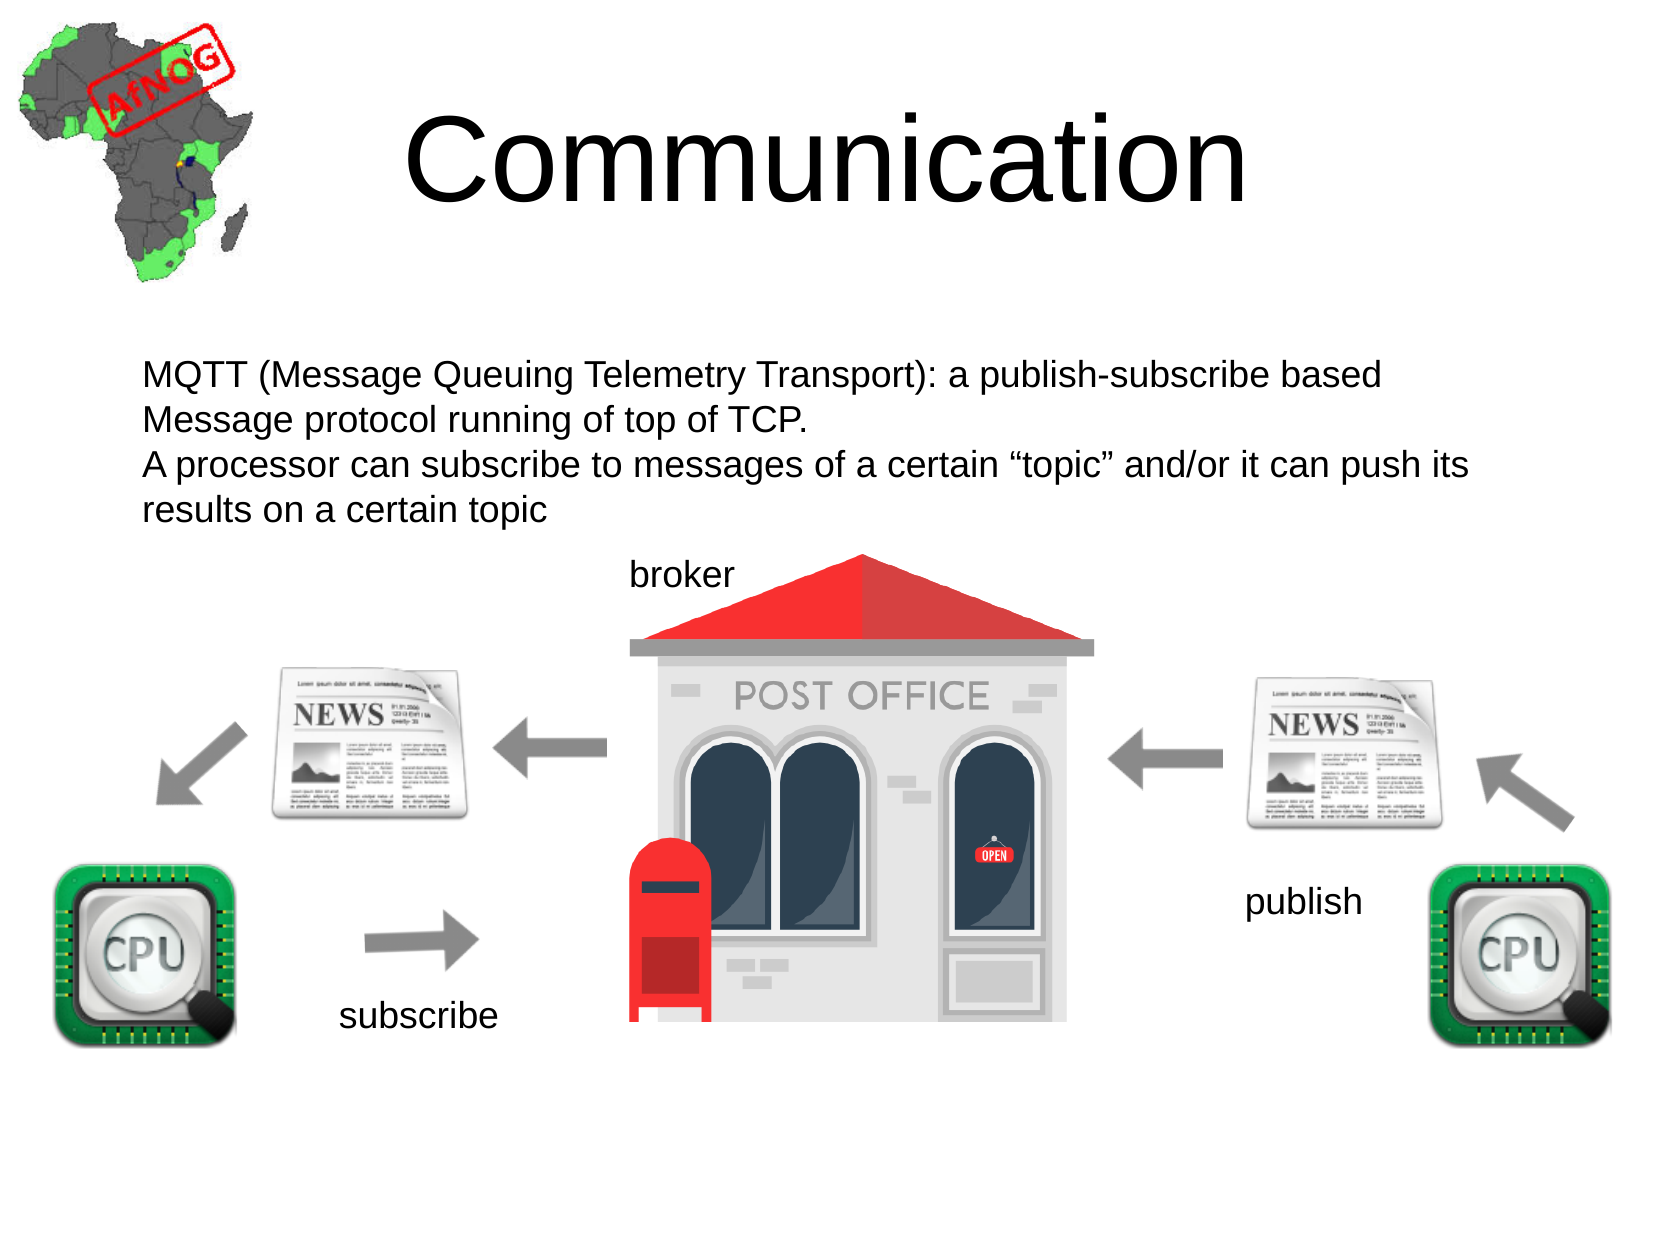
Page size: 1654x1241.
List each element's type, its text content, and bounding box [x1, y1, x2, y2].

text_box subscribe [324, 983, 550, 1044]
picture [1107, 727, 1223, 791]
picture [9, 0, 259, 291]
picture [363, 907, 481, 975]
picture [270, 644, 470, 845]
picture [134, 705, 263, 829]
text_box broker [614, 543, 750, 603]
picture [45, 854, 245, 1055]
picture [1245, 654, 1620, 1055]
text_box MQTT (Message Queuing Telemetry Transport): a publish-subscribe based Message protocol running of top of TCP. A processor can subscribe to messages of a certain “topic” and/or it can push its results on a certain topic [127, 342, 1485, 537]
picture [628, 554, 1095, 1022]
text_box Communication [82, 79, 1571, 227]
text_box publish [1229, 869, 1455, 930]
picture [492, 716, 607, 780]
picture [1457, 732, 1588, 851]
